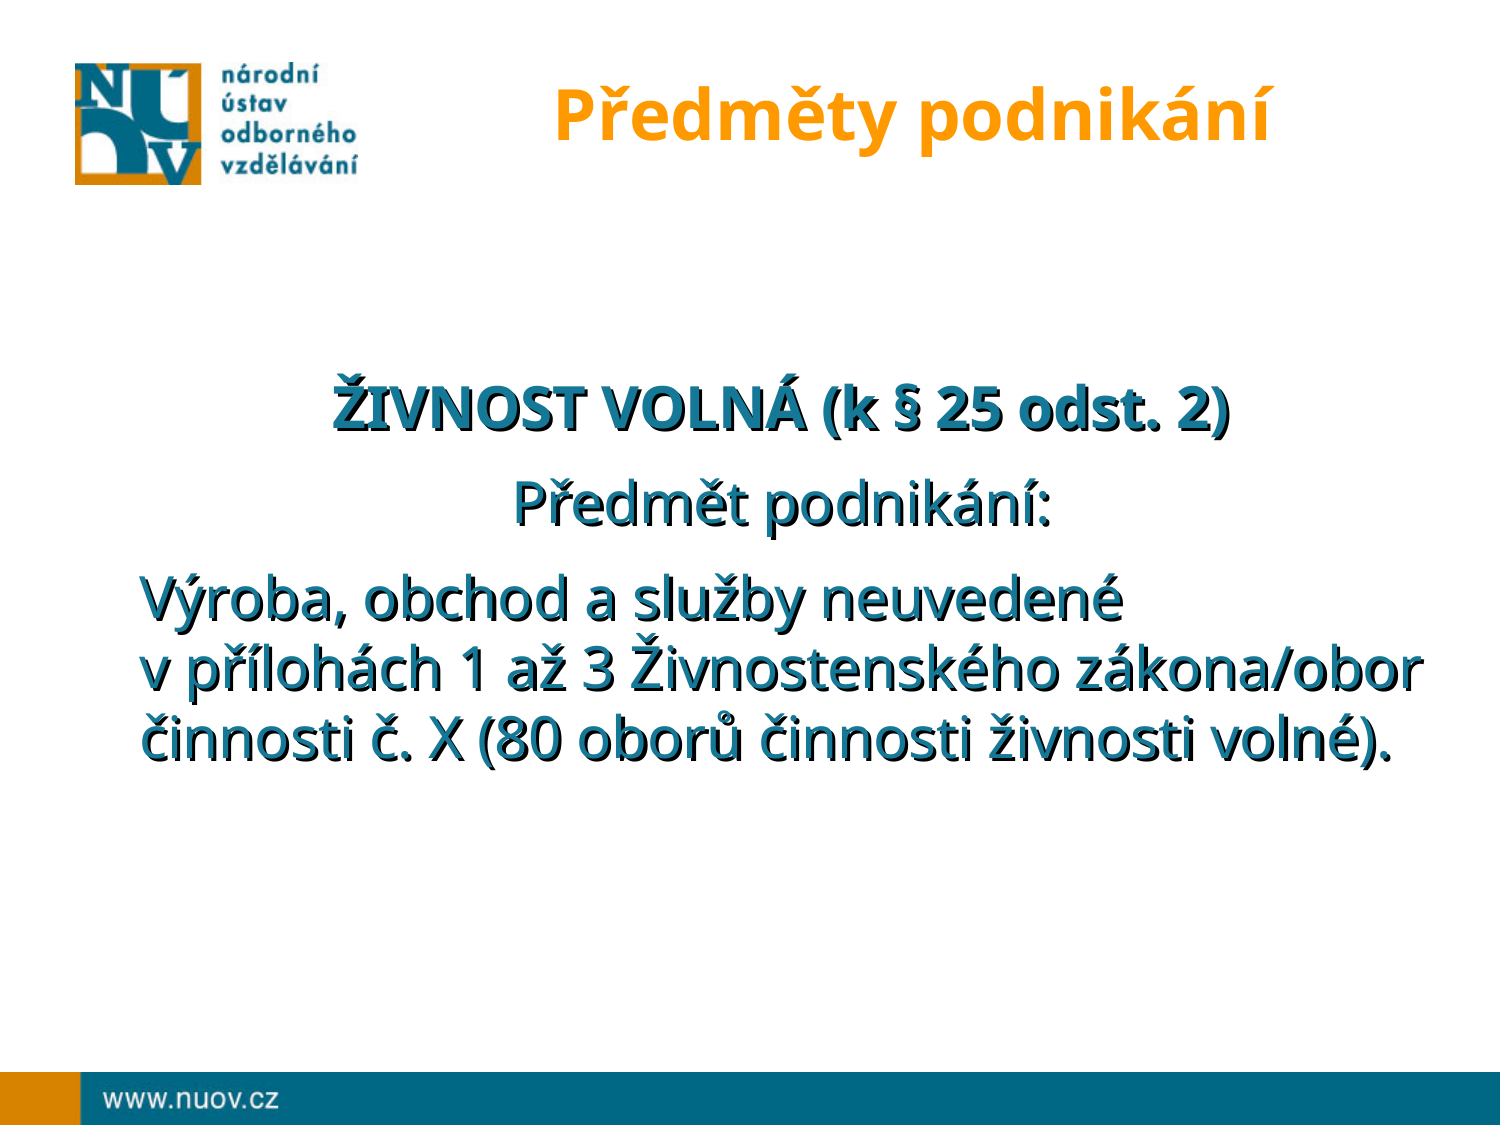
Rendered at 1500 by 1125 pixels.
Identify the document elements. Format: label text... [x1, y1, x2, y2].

title Předměty podnikání [399, 37, 1425, 188]
text_box [0, 1072, 1500, 1125]
text_box [75, 62, 358, 185]
text_box ŽIVNOST VOLNÁ (k § 25 odst. 2) Předmět podnikání: Výroba, obchod a služby neuvedené v přílohách 1 až 3 Živnostenského zákona/obor činnosti č. X (80 oborů činnosti živnosti volné). [124, 362, 1438, 778]
